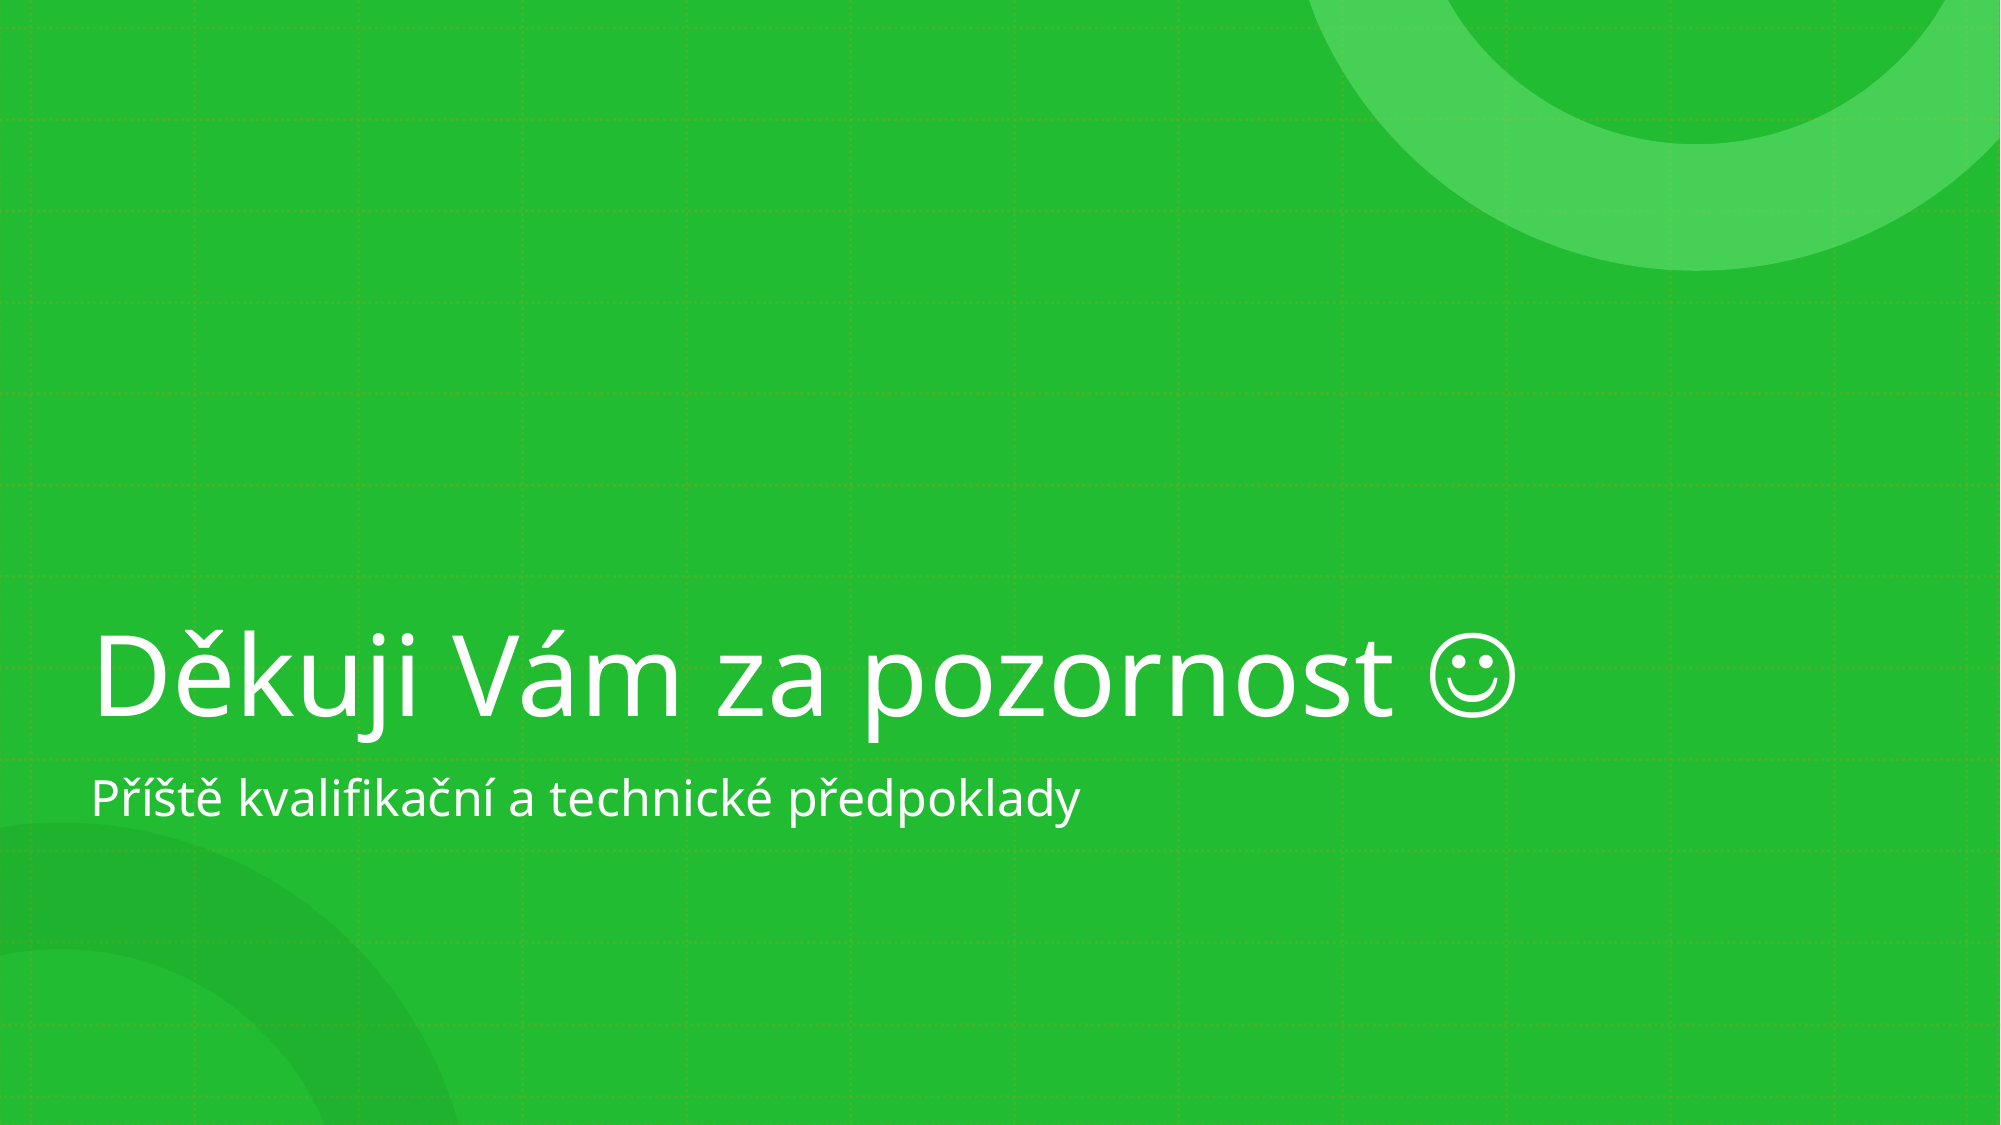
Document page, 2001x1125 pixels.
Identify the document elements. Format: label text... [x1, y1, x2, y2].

title Děkuji Vám za pozornost  [75, 280, 1862, 749]
list Příště kvalifikační a technické předpoklady [75, 752, 1862, 999]
